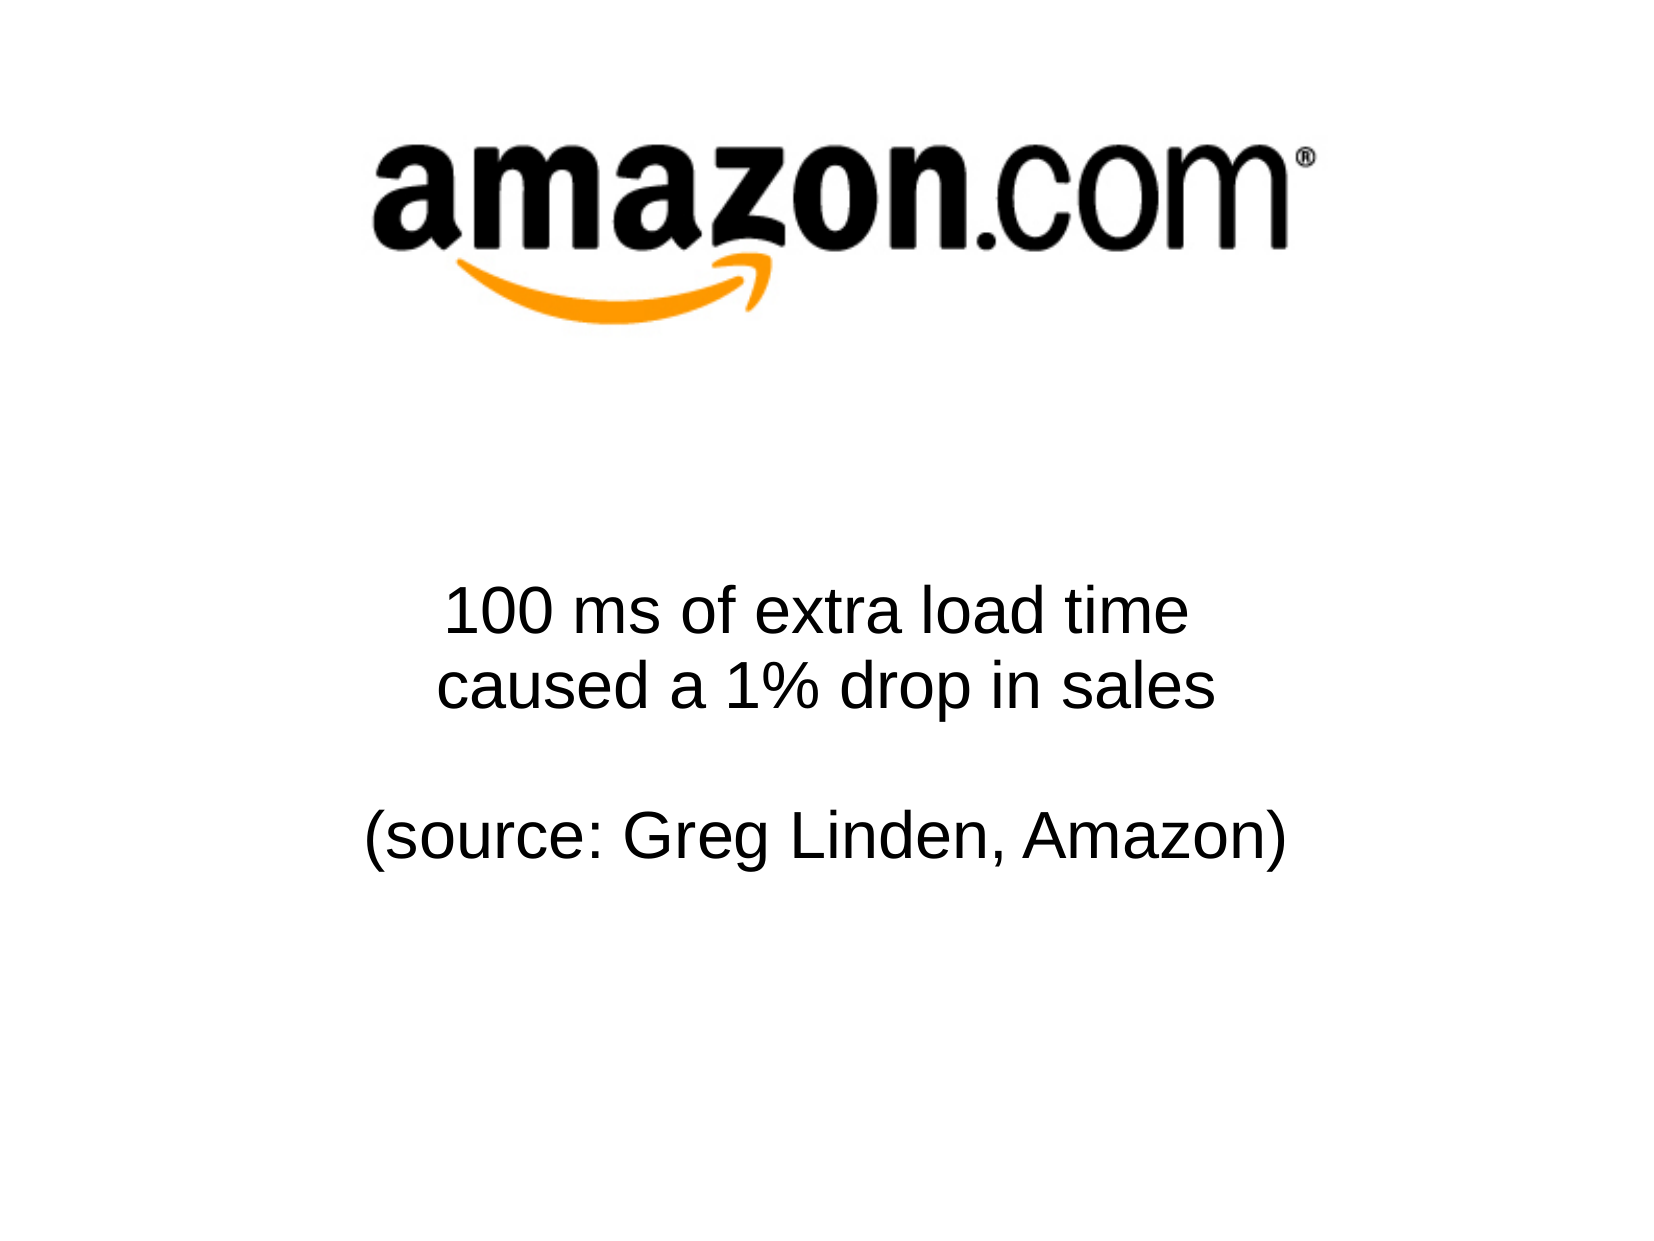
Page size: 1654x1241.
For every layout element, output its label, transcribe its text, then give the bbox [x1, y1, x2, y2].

subtitle 100 ms of extra load time caused a 1% drop in sales (source: Greg Linden, Amazon) [82, 337, 1571, 1109]
picture [262, 70, 1428, 413]
